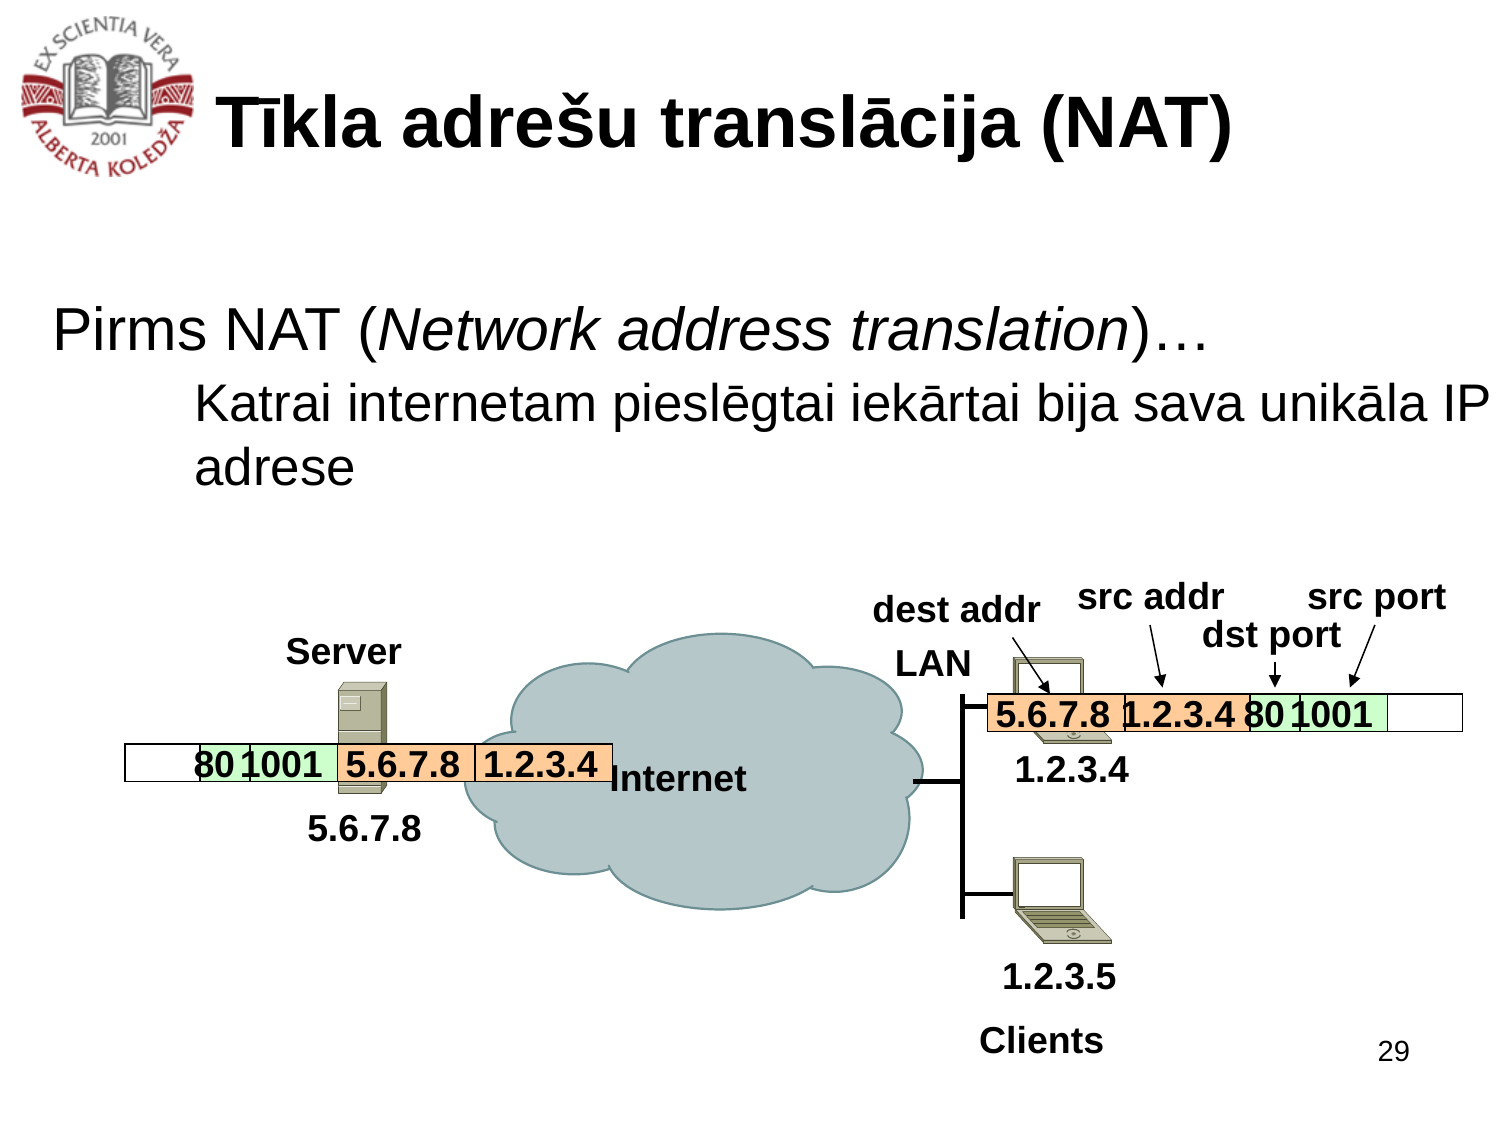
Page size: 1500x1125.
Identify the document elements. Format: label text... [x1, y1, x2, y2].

picture [337, 782, 388, 794]
text_box 5.6.7.8 [292, 796, 437, 857]
text_box 1001 [250, 743, 338, 782]
picture [1012, 732, 1113, 737]
text_box <skaitlis> [1074, 1025, 1426, 1101]
text_box Internet [594, 746, 762, 807]
picture [337, 681, 388, 743]
text_box [125, 743, 199, 782]
text_box Clients [964, 1008, 1119, 1070]
picture [1027, 656, 1113, 693]
text_box LAN [880, 638, 987, 692]
text_box src addr [1062, 564, 1240, 626]
text_box 5.6.7.8 [987, 693, 1124, 732]
list Pirms NAT (Network address translation)… Katrai internetam pieslēgtai iekārtai bija sava unikāla IP adrese [37, 282, 1500, 526]
text_box 80 [1250, 715, 1257, 724]
text_box 1001 [1299, 693, 1388, 732]
text_box [1388, 693, 1463, 732]
text_box 80 [1250, 693, 1299, 732]
text_box dst port [1186, 602, 1357, 663]
picture [1012, 656, 1046, 693]
text_box 5.6.7.8 [338, 743, 476, 782]
title Tīkla adrešu translācija (NAT) [50, 62, 1374, 175]
text_box 1.2.3.4 [999, 737, 1144, 798]
text_box 1.2.3.4 [476, 743, 613, 782]
text_box 80 [1250, 704, 1257, 712]
picture [21, 16, 194, 177]
text_box src port [1292, 564, 1462, 626]
text_box 80 [199, 765, 207, 774]
text_box 80 [200, 754, 207, 762]
text_box dest addr [857, 577, 1057, 638]
text_box Server [270, 618, 417, 680]
picture [1012, 856, 1113, 943]
picture [462, 631, 925, 912]
text_box 80 [199, 743, 250, 782]
text_box 1.2.3.4 [1124, 693, 1250, 732]
text_box 1.2.3.5 [987, 943, 1132, 1005]
